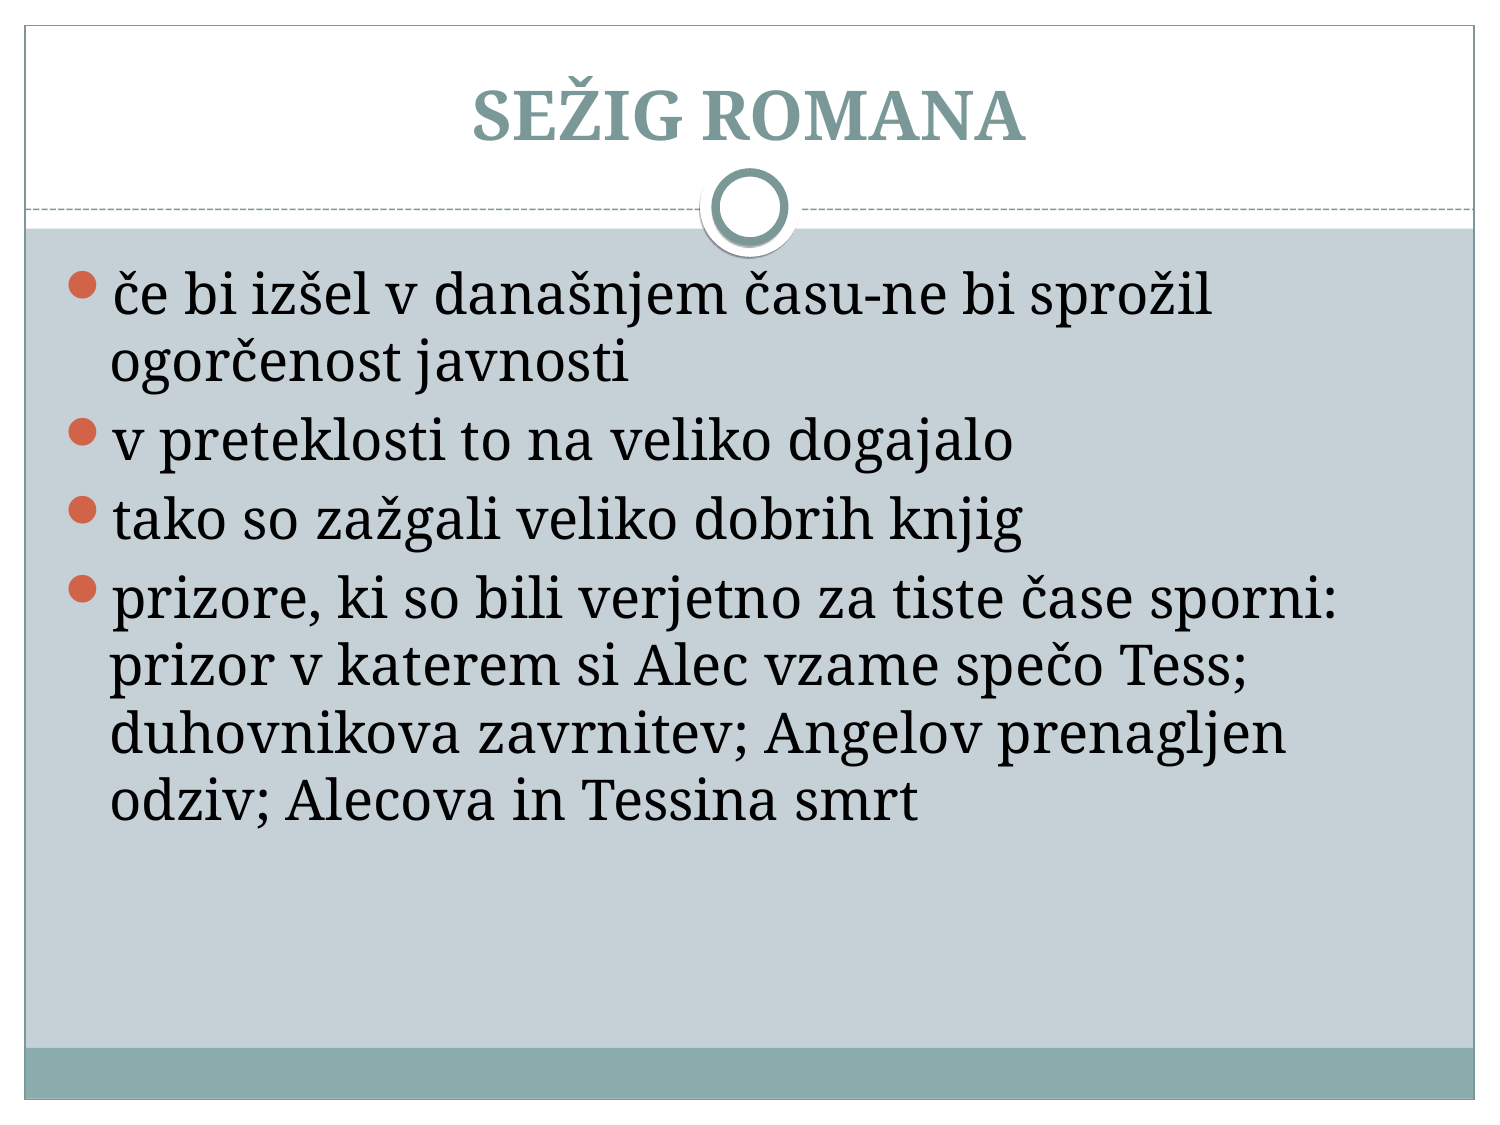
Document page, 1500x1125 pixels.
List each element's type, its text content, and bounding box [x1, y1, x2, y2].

list če bi izšel v današnjem času-ne bi sprožil ogorčenost javnosti v preteklosti to na veliko dogajalo tako so zažgali veliko dobrih knjig prizore, ki so bili verjetno za tiste čase sporni: prizor v katerem si Alec vzame spečo Tess; duhovnikova zavrnitev; Angelov prenagljen odziv; Alecova in Tessina smrt [49, 250, 1445, 1001]
title SEŽIG ROMANA [49, 37, 1450, 162]
